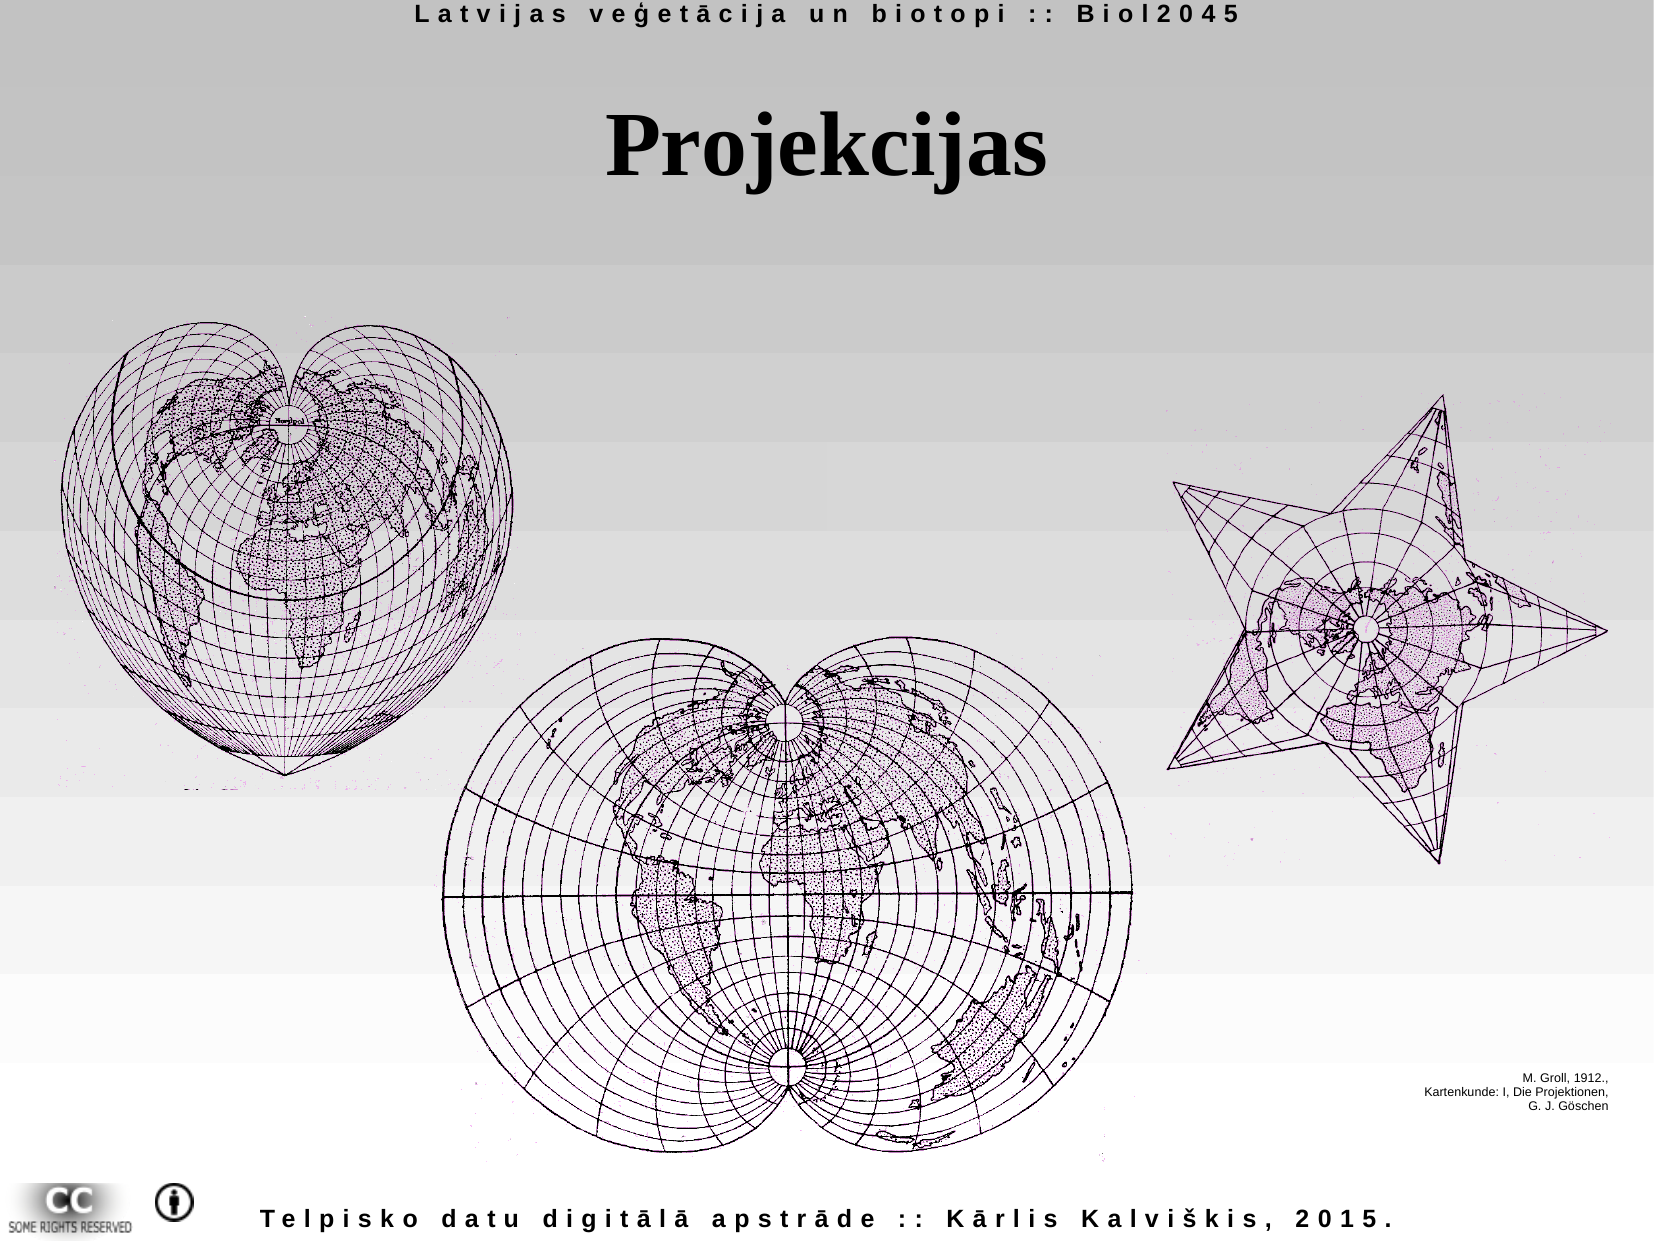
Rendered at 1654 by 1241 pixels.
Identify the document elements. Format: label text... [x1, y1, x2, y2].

picture [0, 287, 1654, 1241]
text_box M. Groll, 1912., Kartenkunde: I, Die Projektionen, G. J. Göschen [1424, 1070, 1609, 1113]
title Projekcijas [0, 1, 1654, 287]
